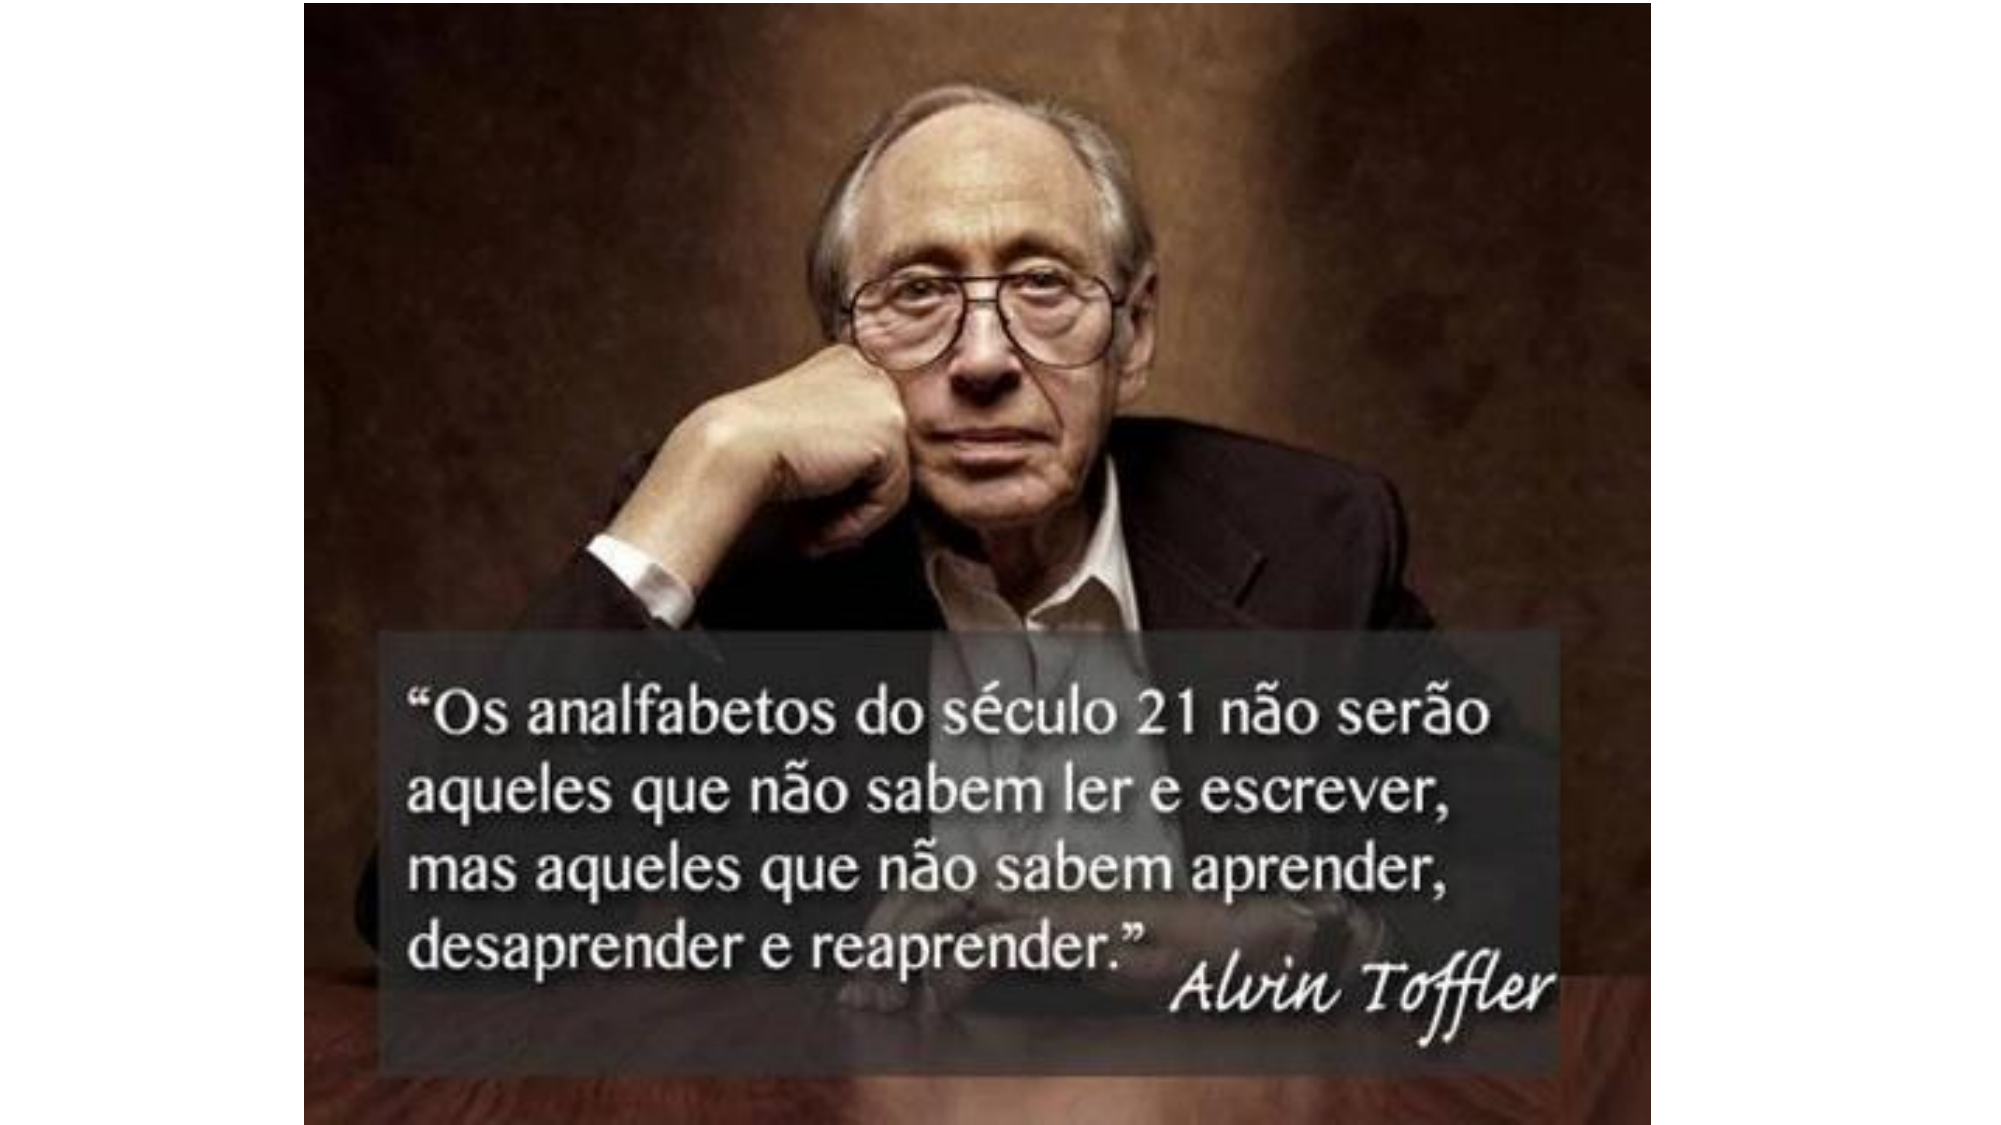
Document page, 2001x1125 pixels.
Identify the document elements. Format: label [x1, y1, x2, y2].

picture [304, 3, 1651, 1125]
